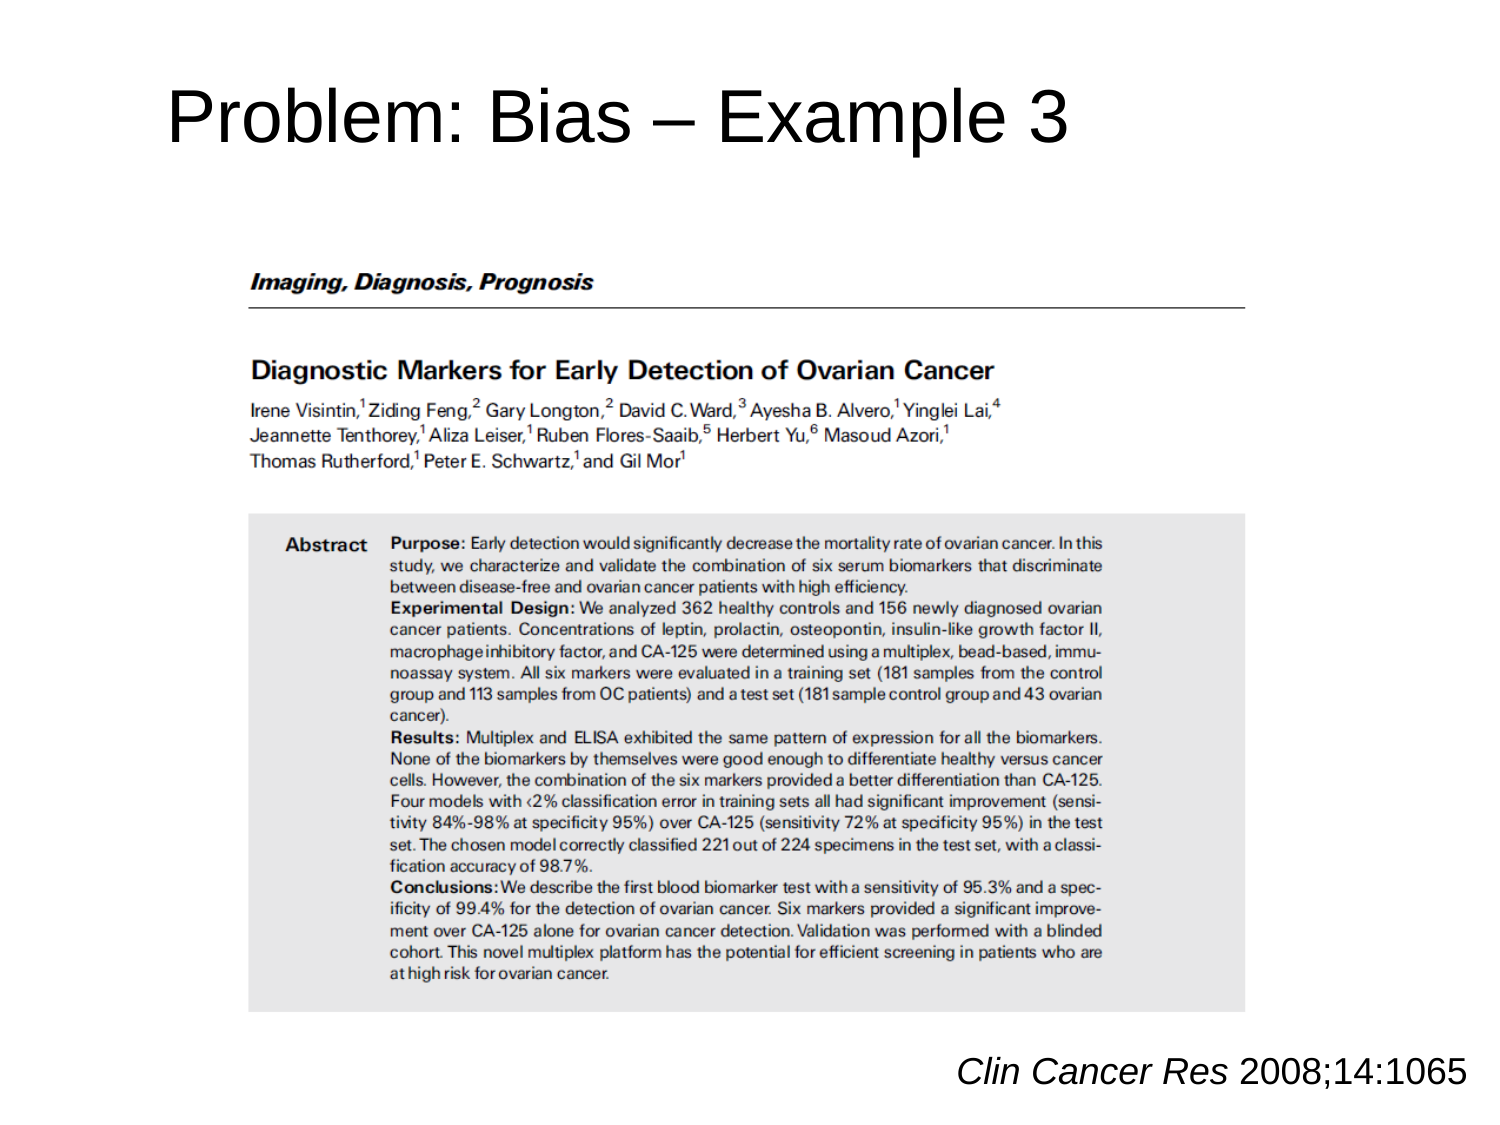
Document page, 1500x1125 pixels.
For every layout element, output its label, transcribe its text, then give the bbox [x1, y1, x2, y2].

title Problem: Bias – Example 3 [37, 12, 1200, 213]
picture [225, 252, 1270, 1025]
text_box Clin Cancer Res 2008;14:1065 [941, 1039, 1500, 1100]
